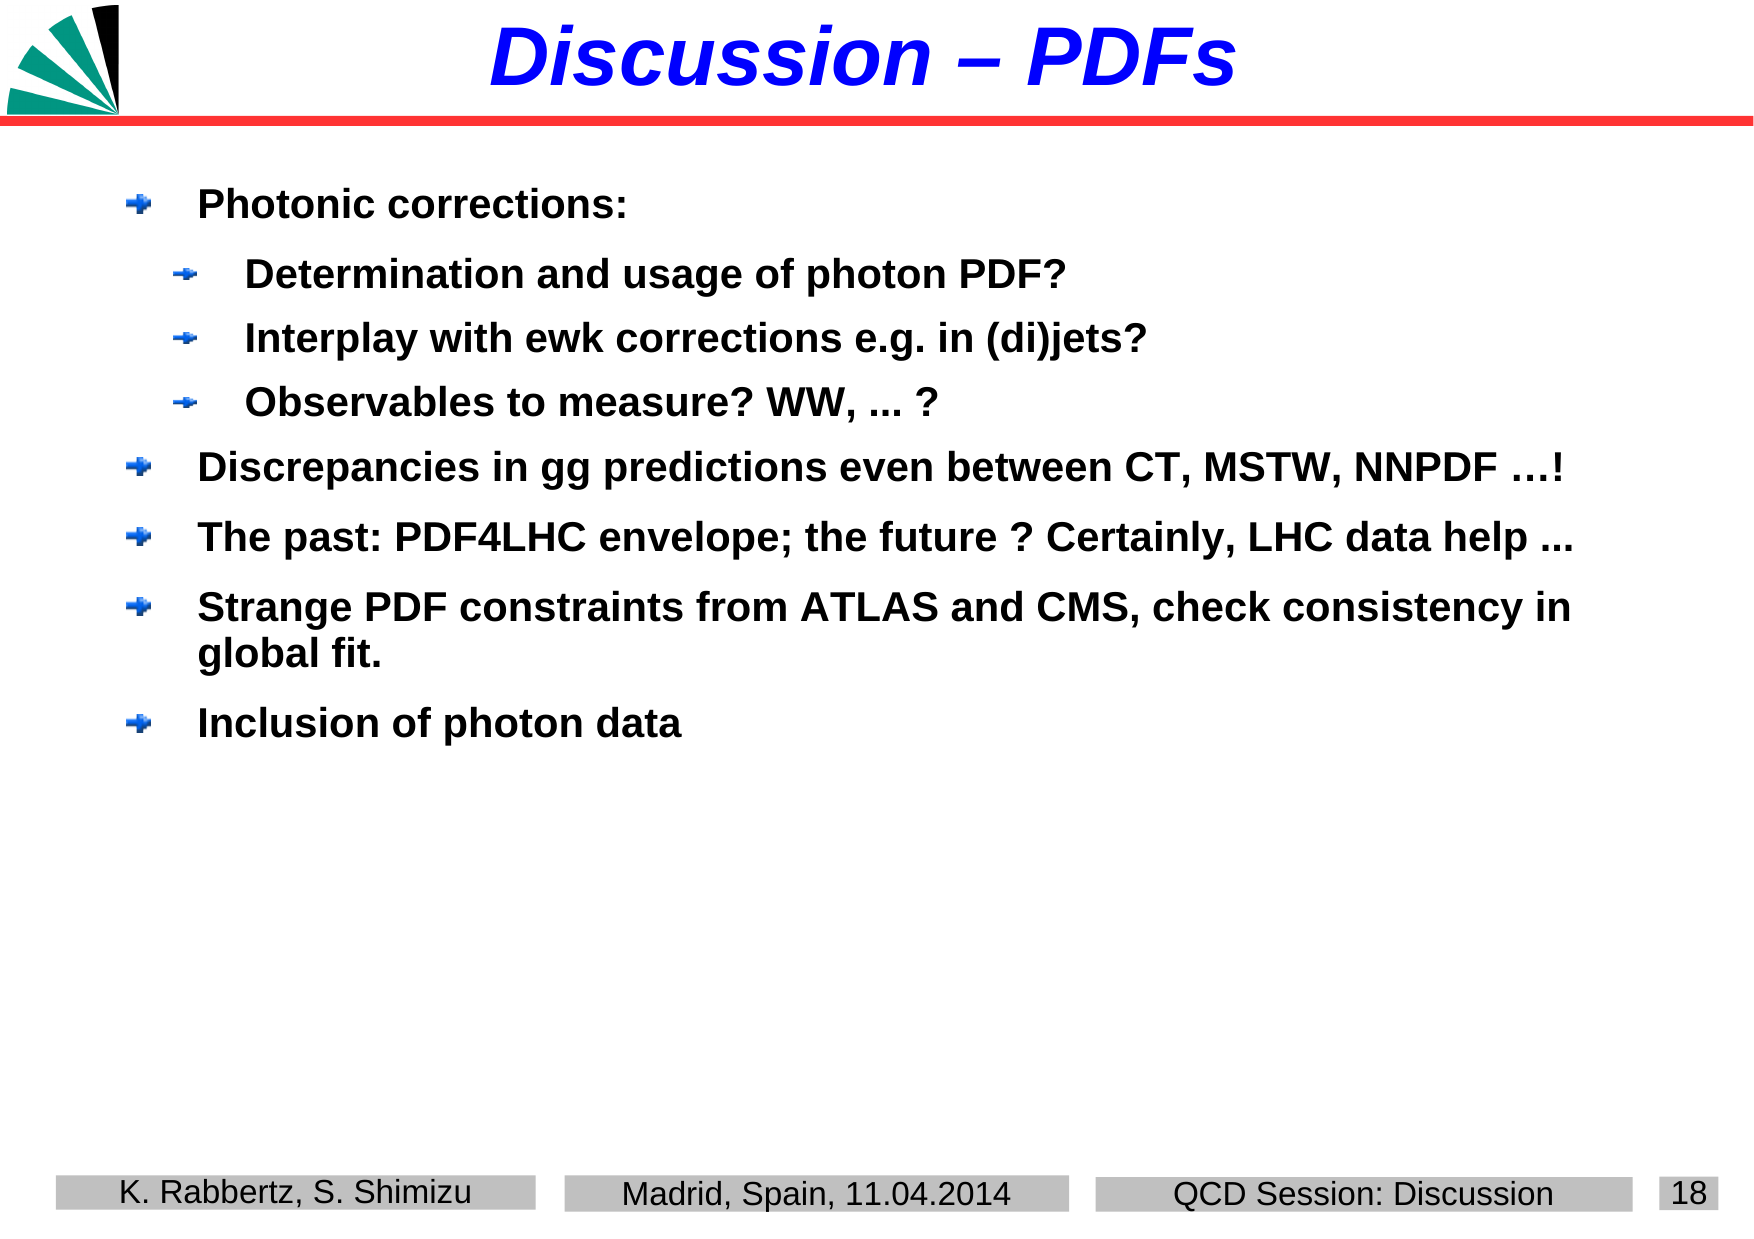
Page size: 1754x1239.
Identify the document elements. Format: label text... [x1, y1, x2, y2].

picture [7, 5, 119, 116]
list Photonic corrections: Determination and usage of photon PDF? Interplay with ewk corrections e.g. in (di)jets? Observables to measure? WW, ... ? Discrepancies in gg predictions even between CT, MSTW, NNPDF …! The past: PDF4LHC envelope; the future ? Certainly, LHC data help ... Strange PDF constraints from ATLAS and CMS, check consistency in global fit. Inclusion of photon data [67, 180, 1684, 977]
title Discussion – PDFs [123, 0, 1606, 114]
